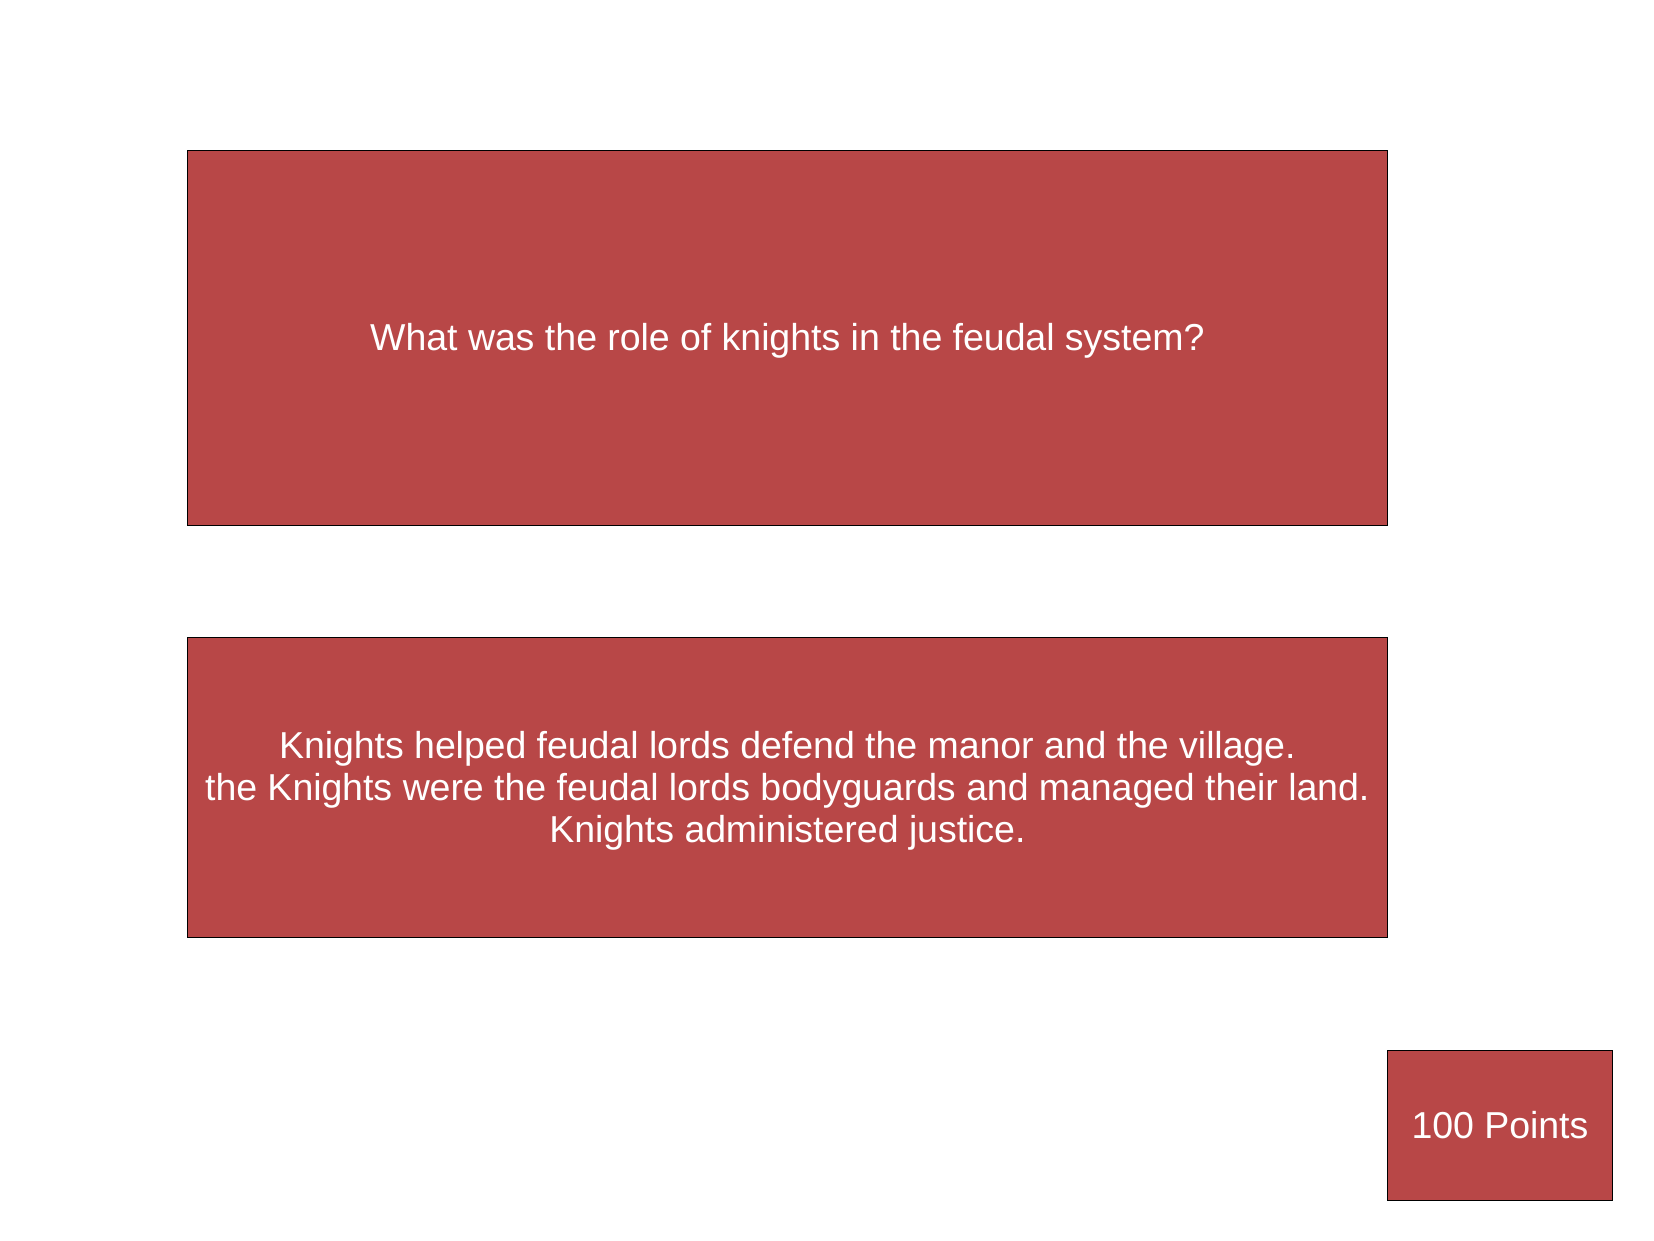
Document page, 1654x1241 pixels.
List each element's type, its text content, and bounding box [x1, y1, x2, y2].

text_box What was the role of knights in the feudal system? [187, 150, 1388, 526]
text_box Knights helped feudal lords defend the manor and the village. the Knights were the feudal lords bodyguards and managed their land. Knights administered justice. [187, 637, 1388, 938]
text_box 100 Points [1387, 1050, 1613, 1201]
